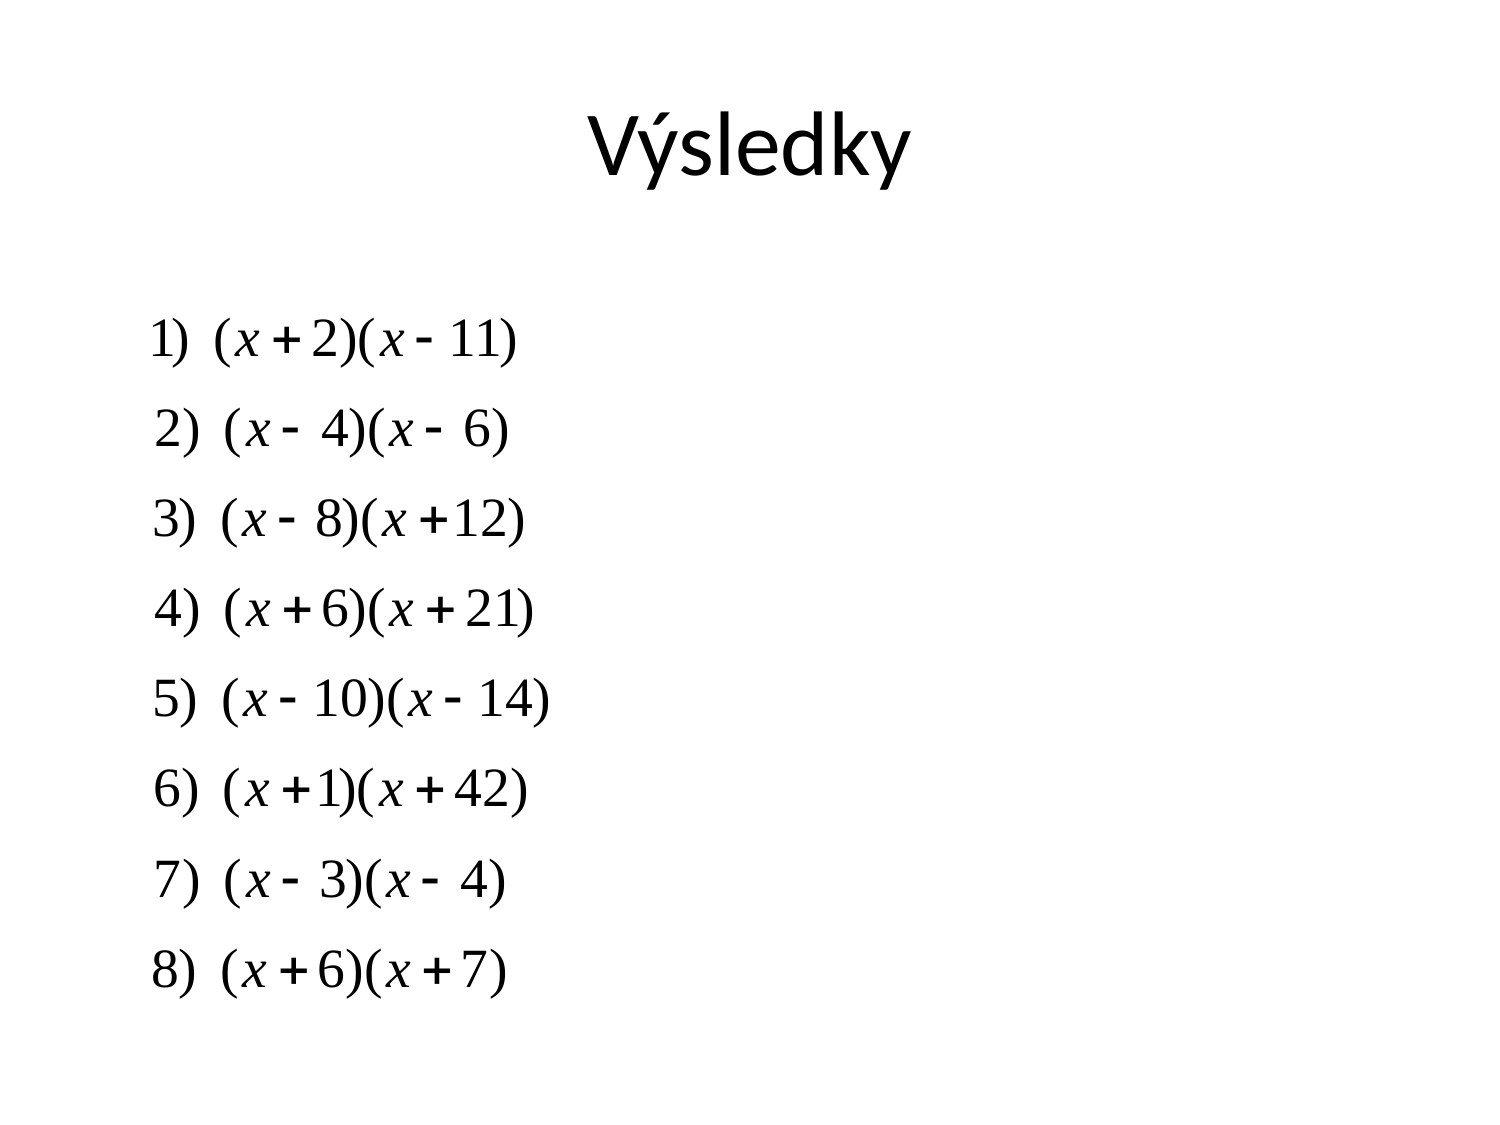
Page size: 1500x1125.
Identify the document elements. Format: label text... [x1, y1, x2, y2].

title Výsledky [75, 45, 1426, 233]
chart [145, 292, 563, 1014]
